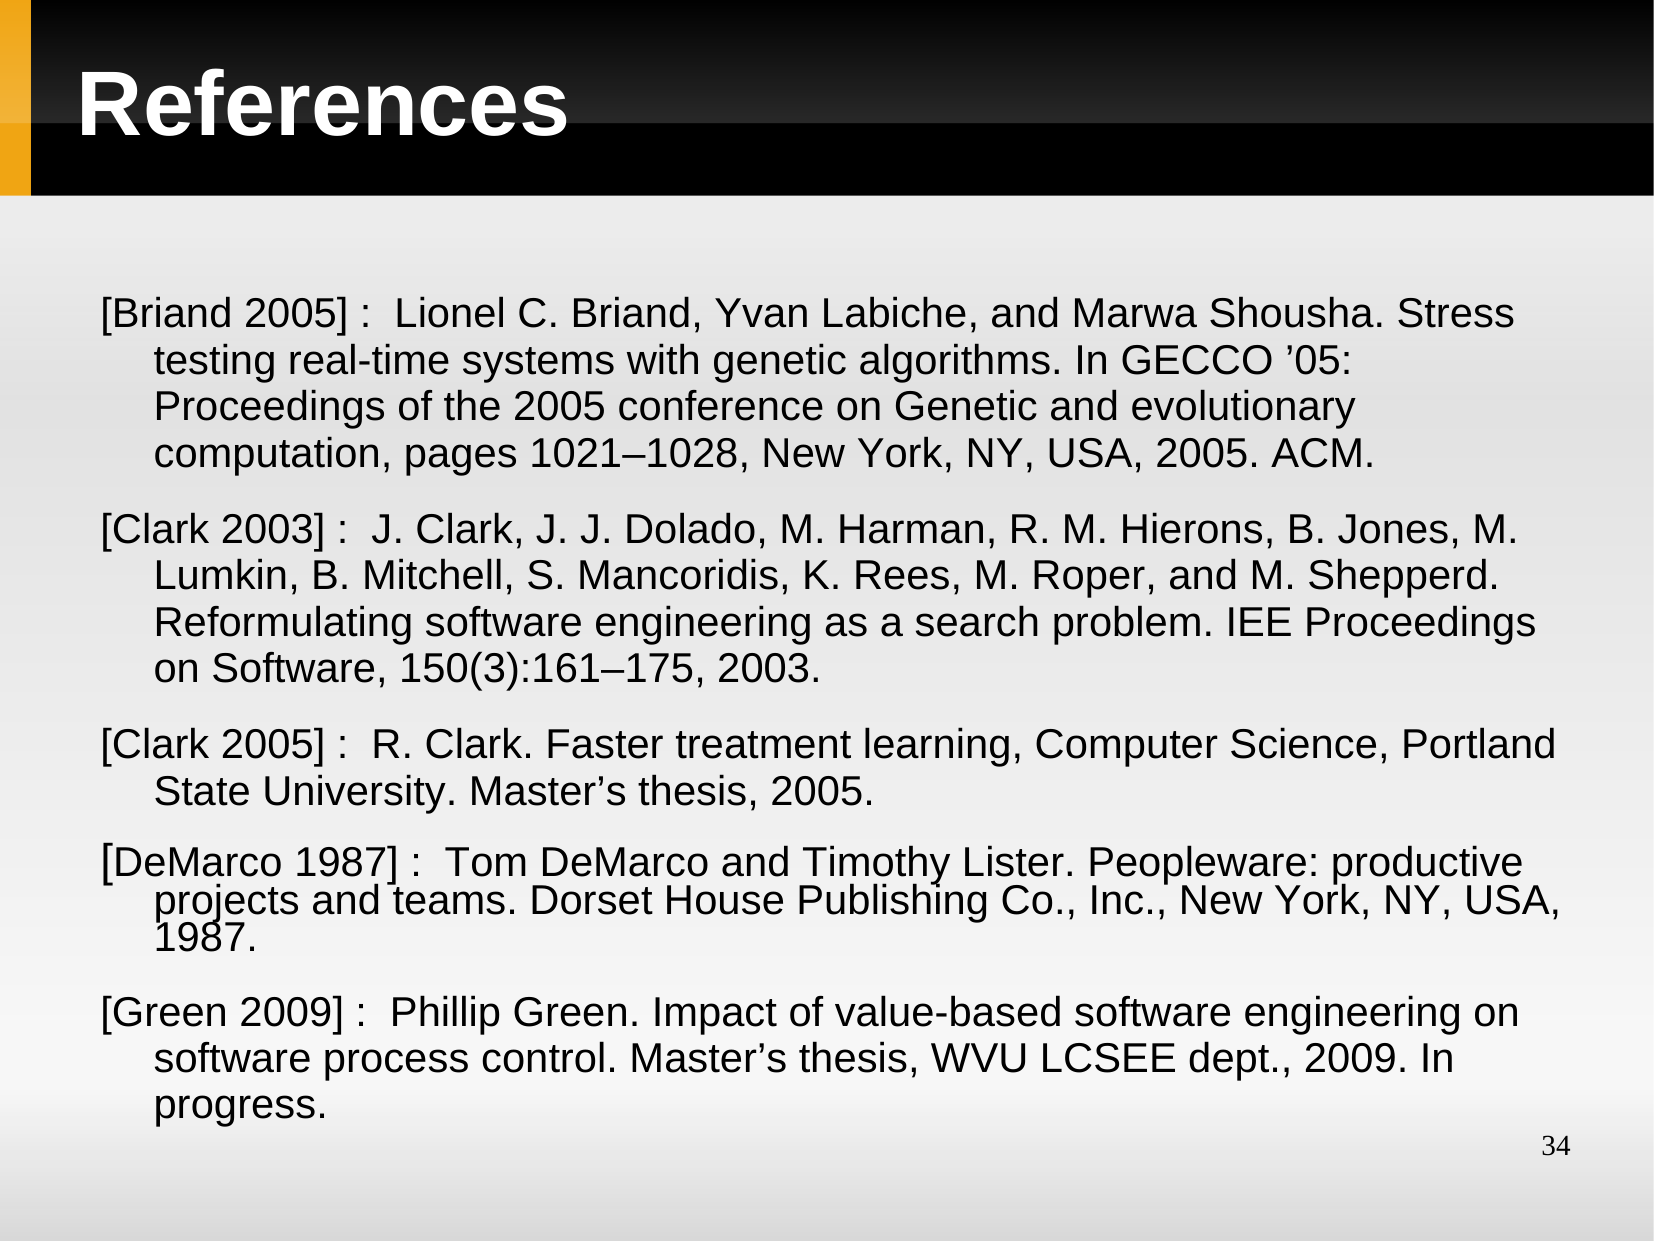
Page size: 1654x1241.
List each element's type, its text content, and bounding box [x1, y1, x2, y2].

picture [0, 0, 1654, 1241]
list [Briand 2005] : Lionel C. Briand, Yvan Labiche, and Marwa Shousha. Stress testing real-time systems with genetic algorithms. In GECCO ’05: Proceedings of the 2005 conference on Genetic and evolutionary computation, pages 1021–1028, New York, NY, USA, 2005. ACM. [Clark 2003] : J. Clark, J. J. Dolado, M. Harman, R. M. Hierons, B. Jones, M. Lumkin, B. Mitchell, S. Mancoridis, K. Rees, M. Roper, and M. Shepperd. Reformulating software engineering as a search problem. IEE Proceedings on Software, 150(3):161–175, 2003. [Clark 2005] : R. Clark. Faster treatment learning, Computer Science, Portland State University. Master’s thesis, 2005. [DeMarco 1987] : Tom DeMarco and Timothy Lister. Peopleware: productive projects and teams. Dorset House Publishing Co., Inc., New York, NY, USA, 1987. [Green 2009] : Phillip Green. Impact of value-based software engineering on software process control. Master’s thesis, WVU LCSEE dept., 2009. In progress. [82, 290, 1571, 1128]
title References [76, 7, 1565, 200]
